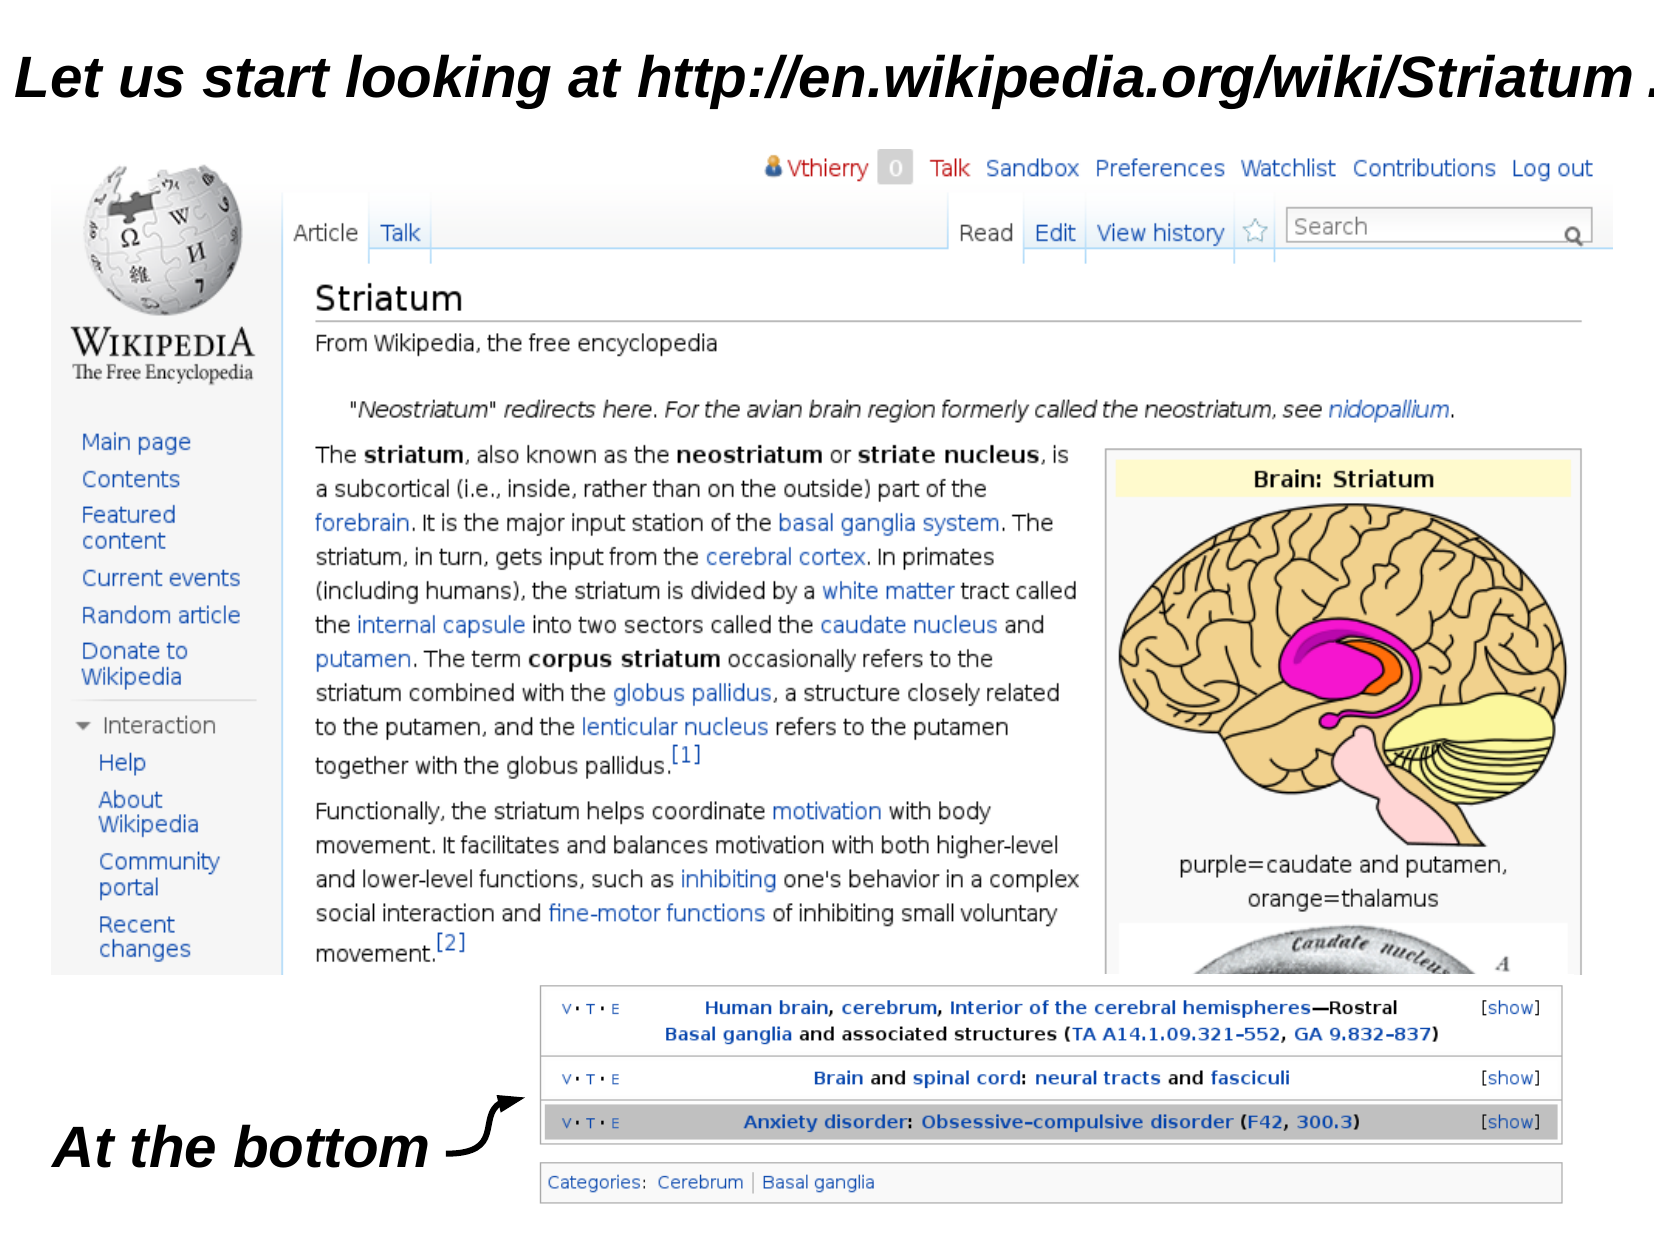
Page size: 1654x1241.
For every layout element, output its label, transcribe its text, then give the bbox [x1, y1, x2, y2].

text_box Let us start looking at http://en.wikipedia.org/wiki/Striatum . [0, 37, 1654, 118]
picture [51, 149, 1613, 1220]
text_box At the bottom [37, 1107, 446, 1201]
